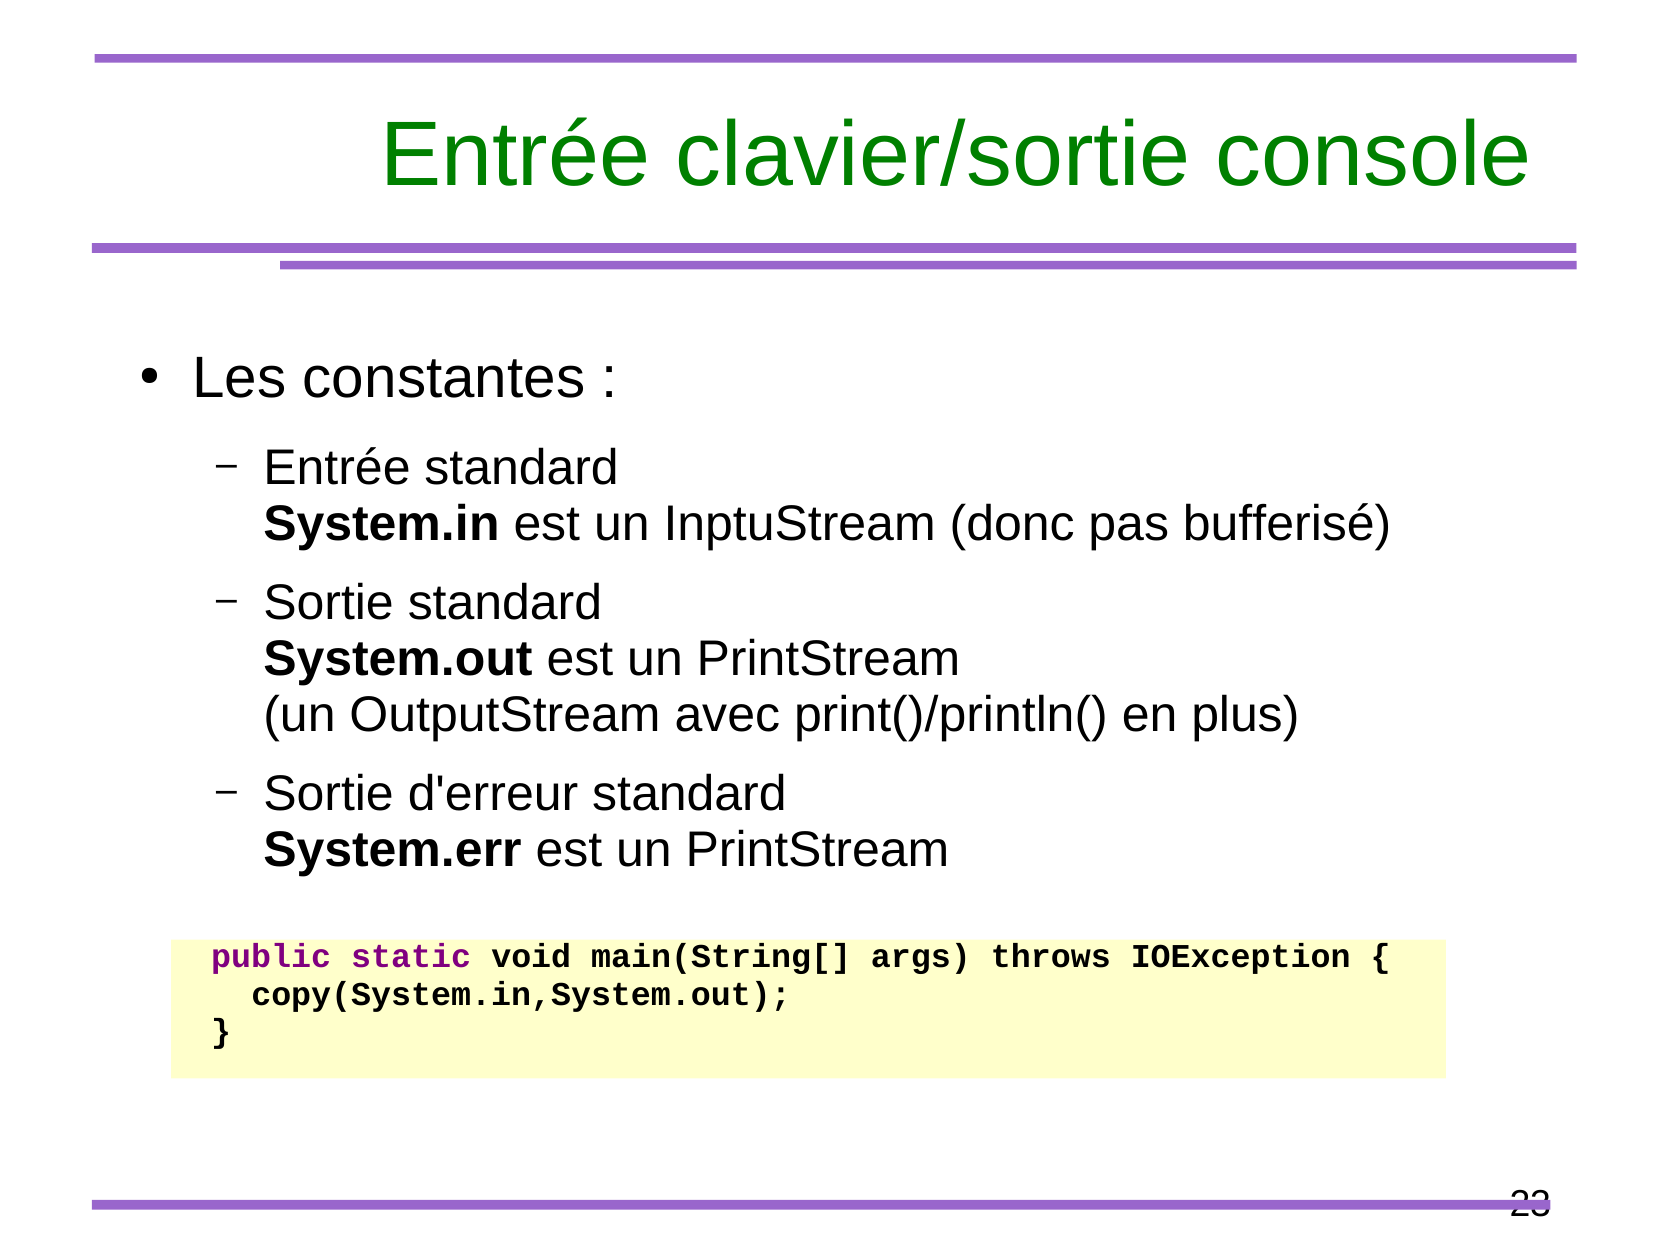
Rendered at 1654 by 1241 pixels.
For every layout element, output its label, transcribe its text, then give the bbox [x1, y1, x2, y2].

title Entrée clavier/sortie console [121, 49, 1534, 257]
text_box public static void main(String[] args) throws IOException { copy(System.in,System.out); } [171, 939, 1446, 1079]
list Les constantes : Entrée standard System.in est un InptuStream (donc pas bufferisé) Sortie standard System.out est un PrintStream (un OutputStream avec print()/println() en plus) Sortie d'erreur standard System.err est un PrintStream [121, 344, 1534, 1127]
